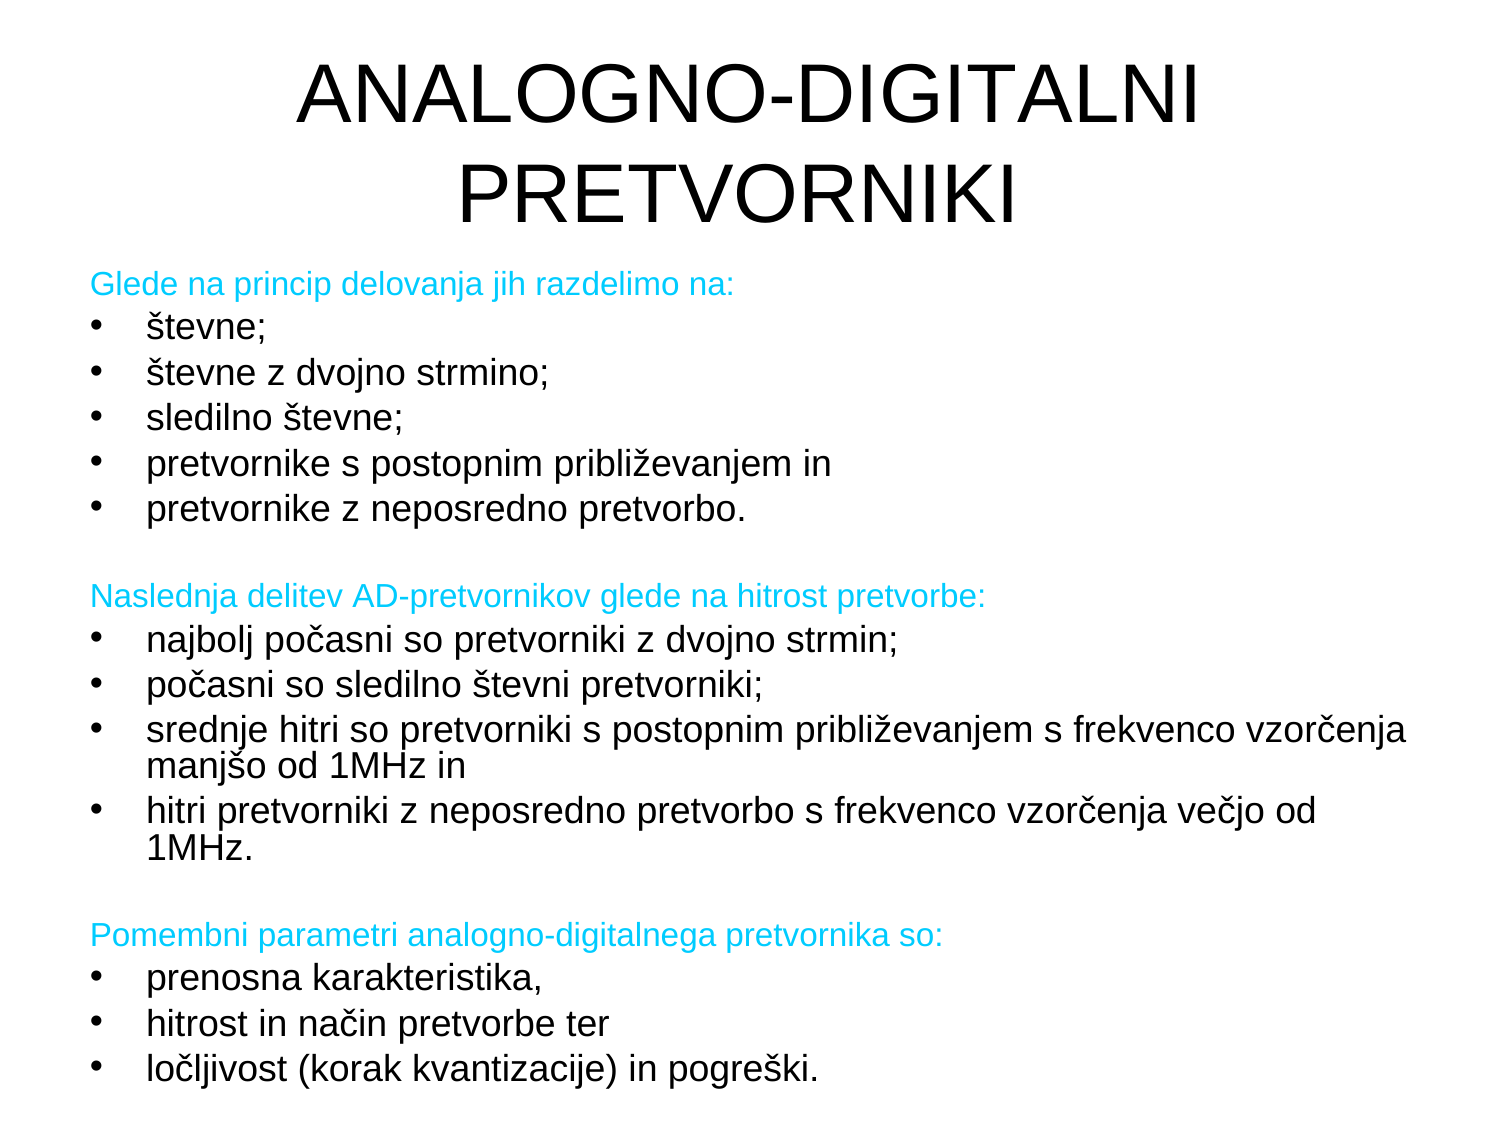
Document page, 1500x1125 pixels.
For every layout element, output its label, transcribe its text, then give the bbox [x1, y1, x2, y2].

list Glede na princip delovanja jih razdelimo na: števne; števne z dvojno strmino; sledilno števne; pretvornike s postopnim približevanjem in pretvornike z neposredno pretvorbo. Naslednja delitev AD-pretvornikov glede na hitrost pretvorbe: najbolj počasni so pretvorniki z dvojno strmin; počasni so sledilno števni pretvorniki; srednje hitri so pretvorniki s postopnim približevanjem s frekvenco vzorčenja manjšo od 1MHz in hitri pretvorniki z neposredno pretvorbo s frekvenco vzorčenja večjo od 1MHz. Pomembni parametri analogno-digitalnega pretvornika so: prenosna karakteristika, hitrost in način pretvorbe ter ločljivost (korak kvantizacije) in pogreški. [75, 262, 1426, 1125]
title ANALOGNO-DIGITALNI PRETVORNIKI [75, 31, 1426, 247]
